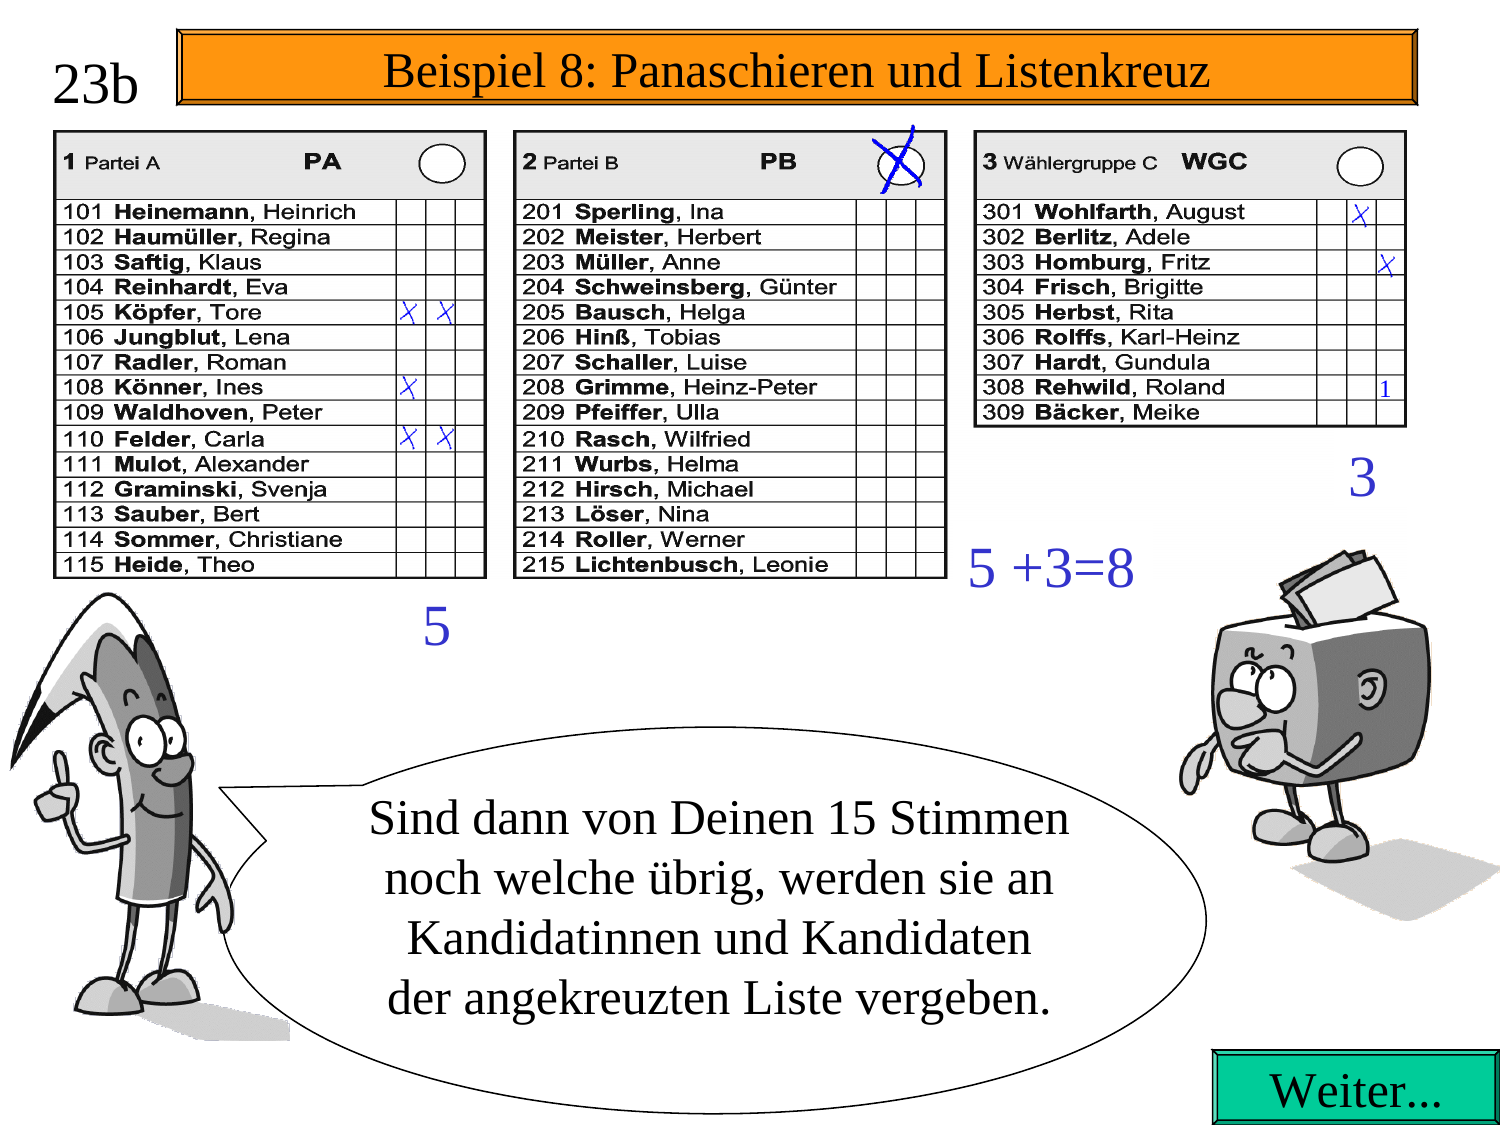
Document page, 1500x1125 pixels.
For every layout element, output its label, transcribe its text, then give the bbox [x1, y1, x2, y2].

text_box 23b [37, 37, 160, 138]
text_box Beispiel 8: Panaschieren und Listenkreuz [183, 35, 1412, 99]
text_box Weiter... [1218, 1055, 1495, 1120]
picture [53, 122, 1500, 921]
text_box 1 [1364, 364, 1427, 428]
text_box 3 [1333, 430, 1434, 506]
text_box 5 +3=8 [953, 521, 1154, 597]
text_box 5 [407, 579, 508, 655]
text_box Sind dann von Deinen 15 Stimmen noch welche übrig, werden sie an Kandidatinnen und Kandidaten der angekreuzten Liste vergeben. [290, 727, 1207, 1114]
picture [4, 583, 290, 1041]
